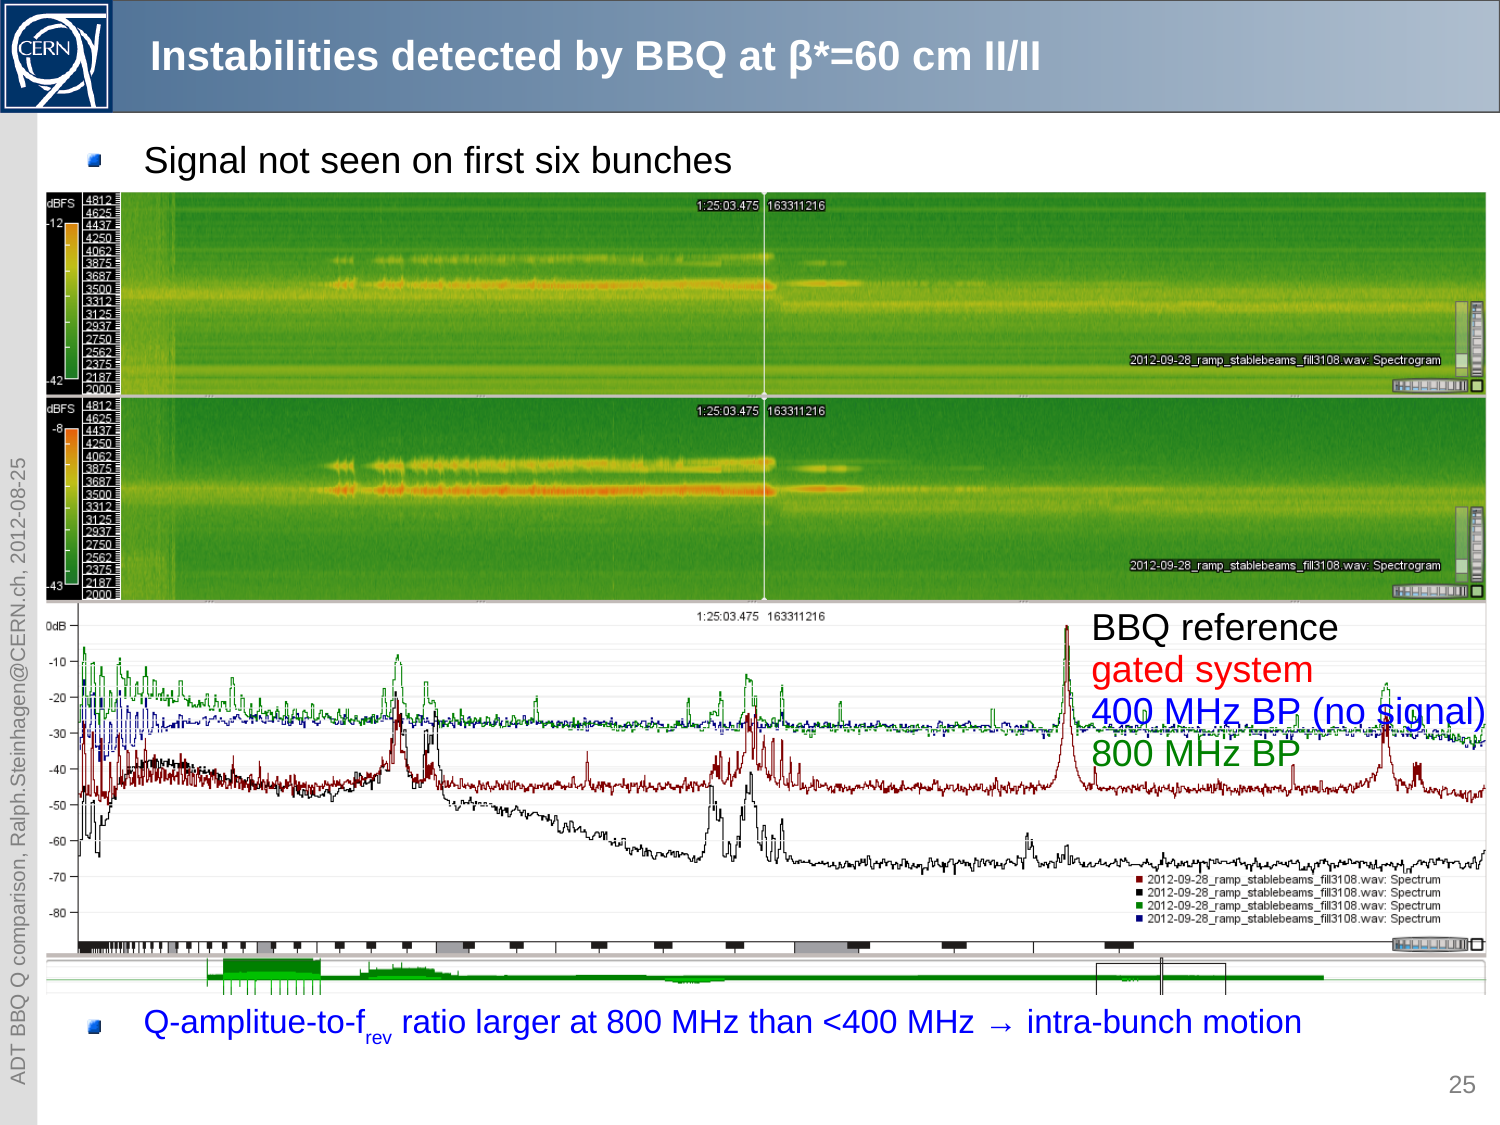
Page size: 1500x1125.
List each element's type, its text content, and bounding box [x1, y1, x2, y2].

picture [0, 0, 113, 113]
list Signal not seen on first six bunches Q-amplitue-to-frev ratio larger at 800 MHz than <400 MHz → intra-bunch motion [87, 995, 1438, 1050]
text_box BBQ reference gated system 400 MHz BP (no signal) 800 MHz BP [1076, 598, 1500, 782]
list Signal not seen on first six bunches Q-amplitue-to-frev ratio larger at 800 MHz than <400 MHz → intra-bunch motion [87, 137, 1438, 192]
title Instabilities detected by BBQ at β*=60 cm II/II [150, 0, 1201, 113]
picture [46, 192, 1487, 995]
